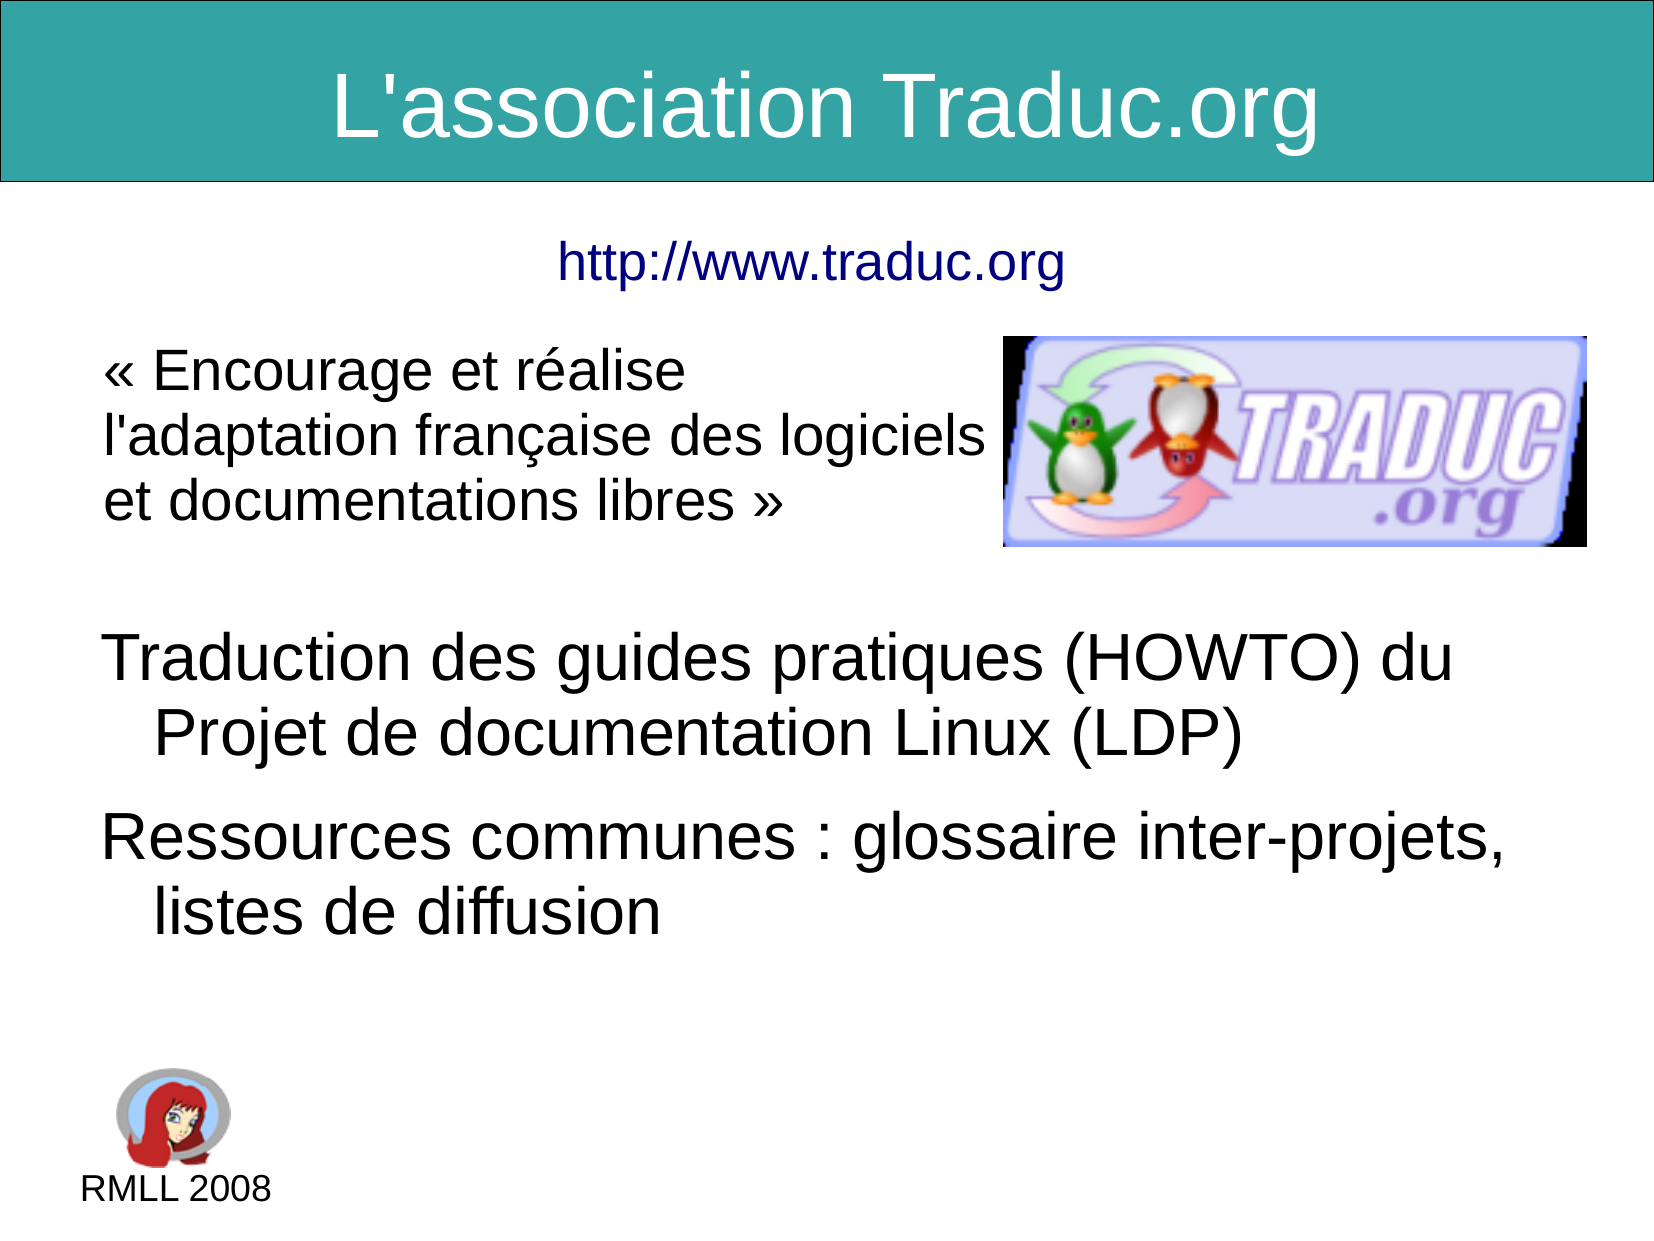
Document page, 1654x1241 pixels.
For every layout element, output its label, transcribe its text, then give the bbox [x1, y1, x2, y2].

text_box « Encourage et réalise l'adaptation française des logiciels et documentations libres » [88, 330, 1004, 564]
text_box http://www.traduc.org [324, 224, 1300, 307]
list Traduction des guides pratiques (HOWTO) du Projet de documentation Linux (LDP) Ressources communes : glossaire inter-projets, listes de diffusion [82, 620, 1571, 1094]
picture [1004, 336, 1587, 547]
picture [116, 1094, 231, 1168]
title L'association Traduc.org [82, 9, 1571, 202]
